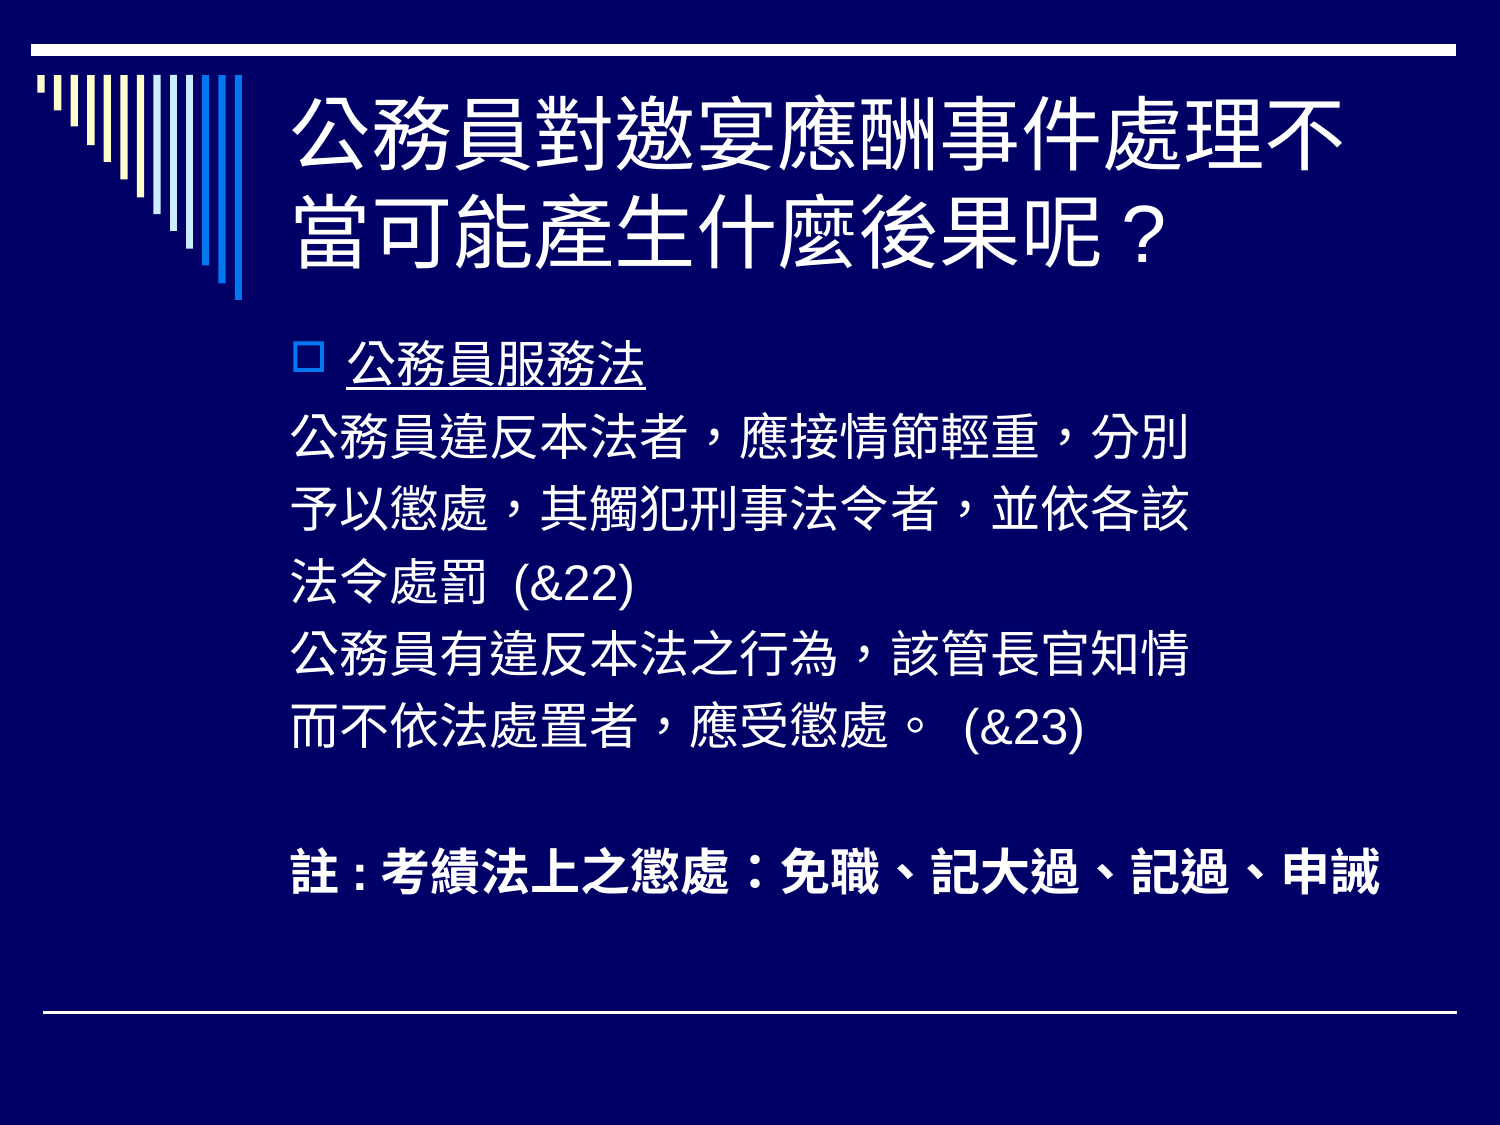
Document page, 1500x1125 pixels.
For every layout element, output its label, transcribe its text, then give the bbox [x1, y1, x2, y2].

title 公務員對邀宴應酬事件處理不當可能產生什麼後果呢? [274, 75, 1425, 288]
list 公務員服務法 公務員違反本法者，應接情節輕重，分別 予以懲處，其觸犯刑事法令者，並依各該 法令處罰 (&22) 公務員有違反本法之行為，該管長官知情 而不依法處置者，應受懲處。 (&23) 註:考績法上之懲處：免職、記大過、記過、申誡 [274, 324, 1425, 1000]
